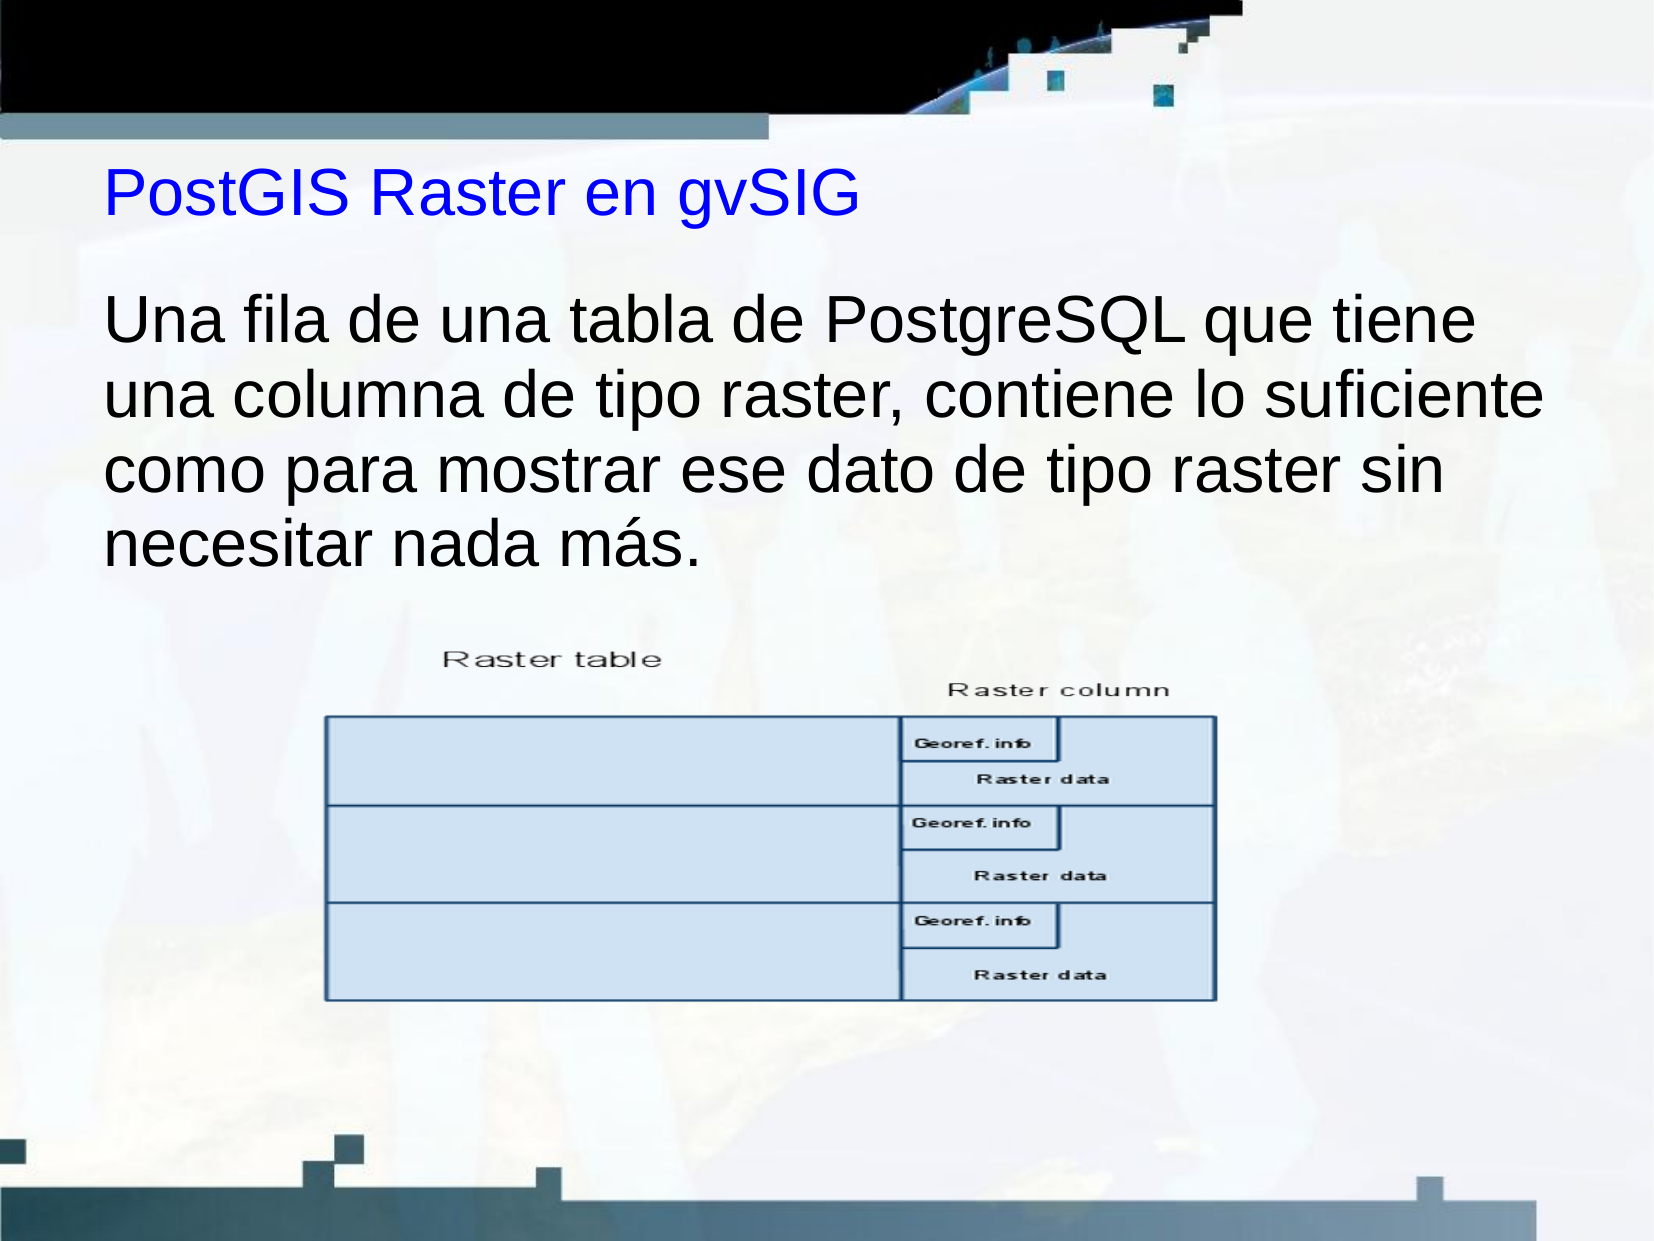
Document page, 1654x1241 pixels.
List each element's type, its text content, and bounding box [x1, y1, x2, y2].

picture [0, 0, 1654, 1241]
text_box Una fila de una tabla de PostgreSQL que tiene una columna de tipo raster, contiene lo suficiente como para mostrar ese dato de tipo raster sin necesitar nada más. [88, 274, 1619, 622]
text_box PostGIS Raster en gvSIG [88, 147, 916, 238]
